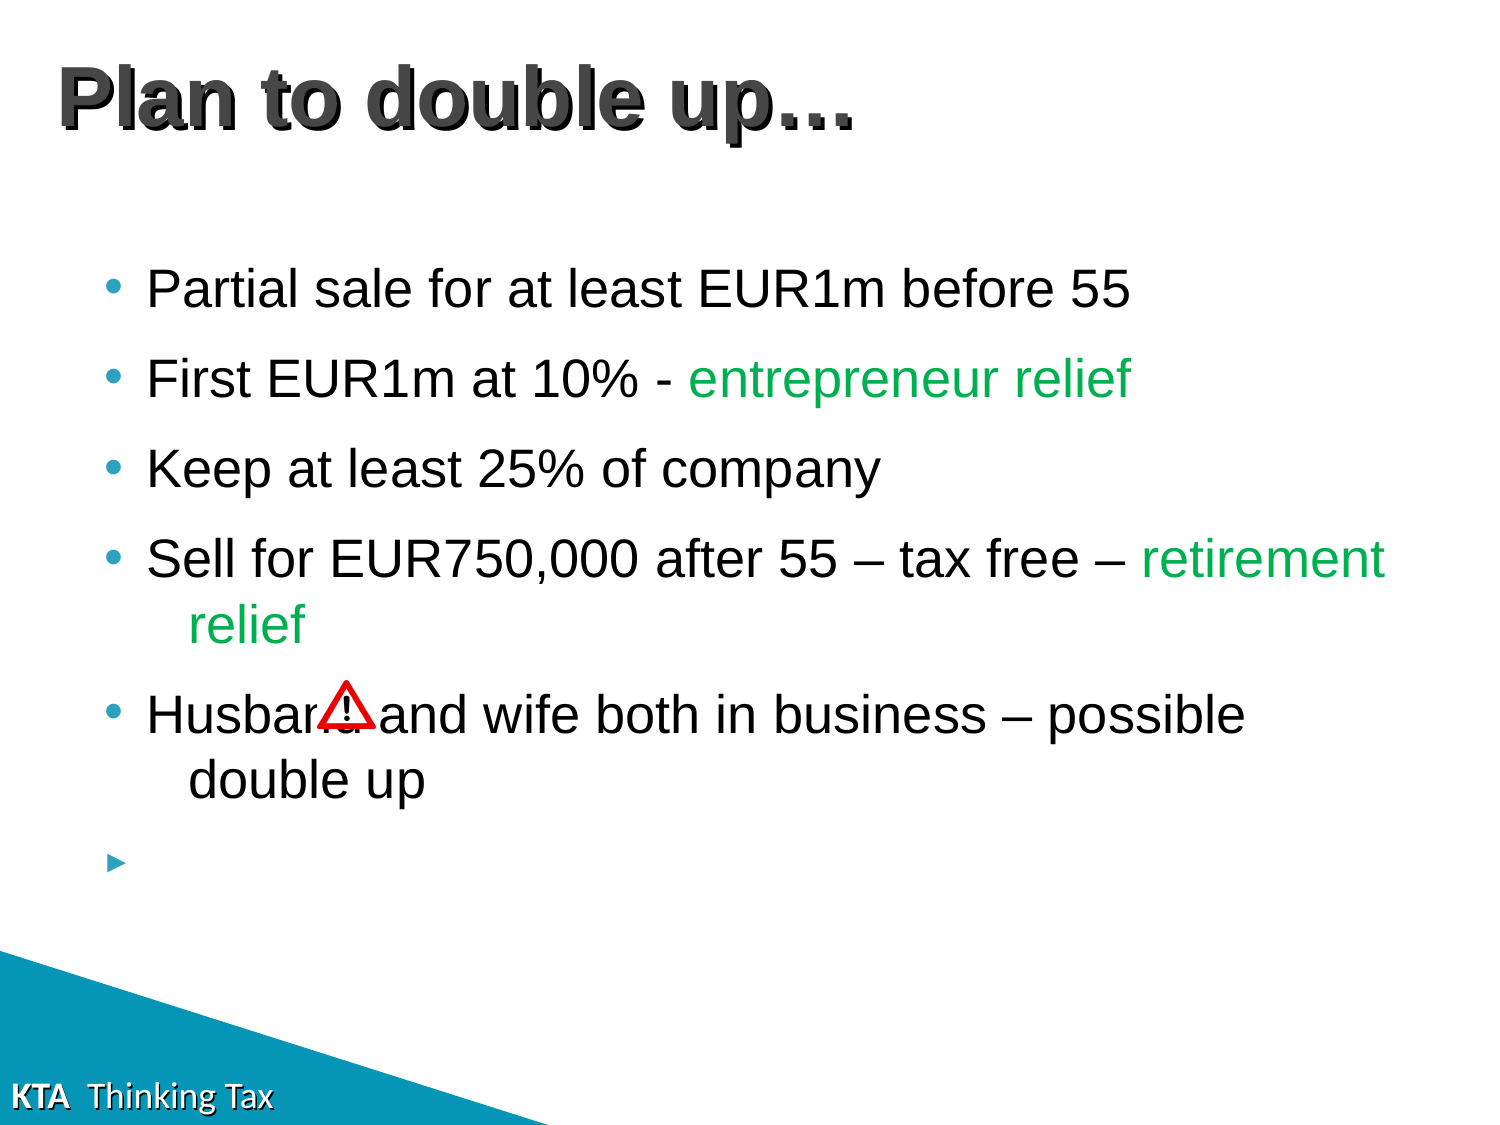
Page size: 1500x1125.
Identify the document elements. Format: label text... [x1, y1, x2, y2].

picture [317, 680, 376, 730]
title Plan to double up… [41, 0, 1392, 187]
list Partial sale for at least EUR1m before 55 First EUR1m at 10% - entrepreneur relief Keep at least 25% of company Sell for EUR750,000 after 55 – tax free – retirement relief Husband and wife both in business – possible double up [53, 246, 1404, 989]
